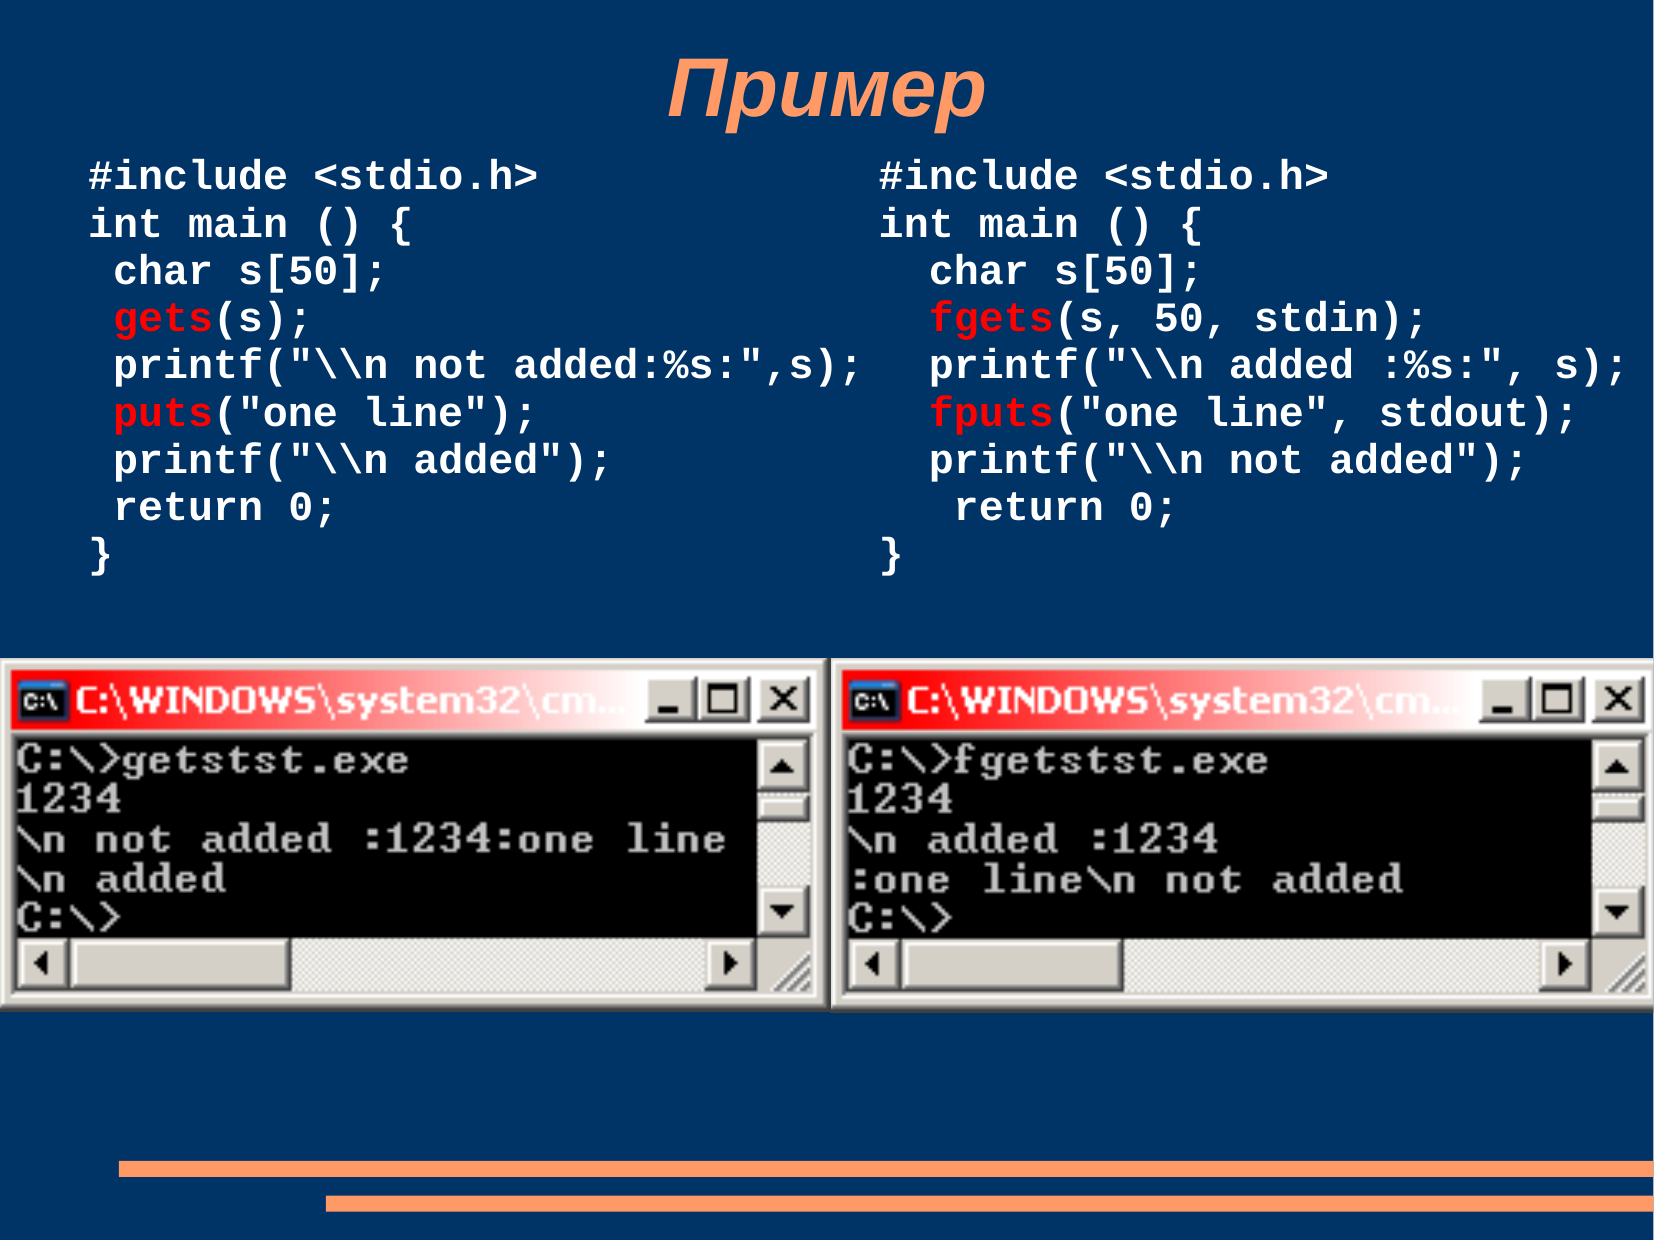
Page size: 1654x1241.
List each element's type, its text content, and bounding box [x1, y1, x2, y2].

text_box #include <stdio.h> int main () { char s[50]; gets(s); printf("\\n not added:%s:",s); puts("one line"); printf("\\n added"); return 0; } [73, 147, 863, 641]
text_box #include <stdio.h> int main () { char s[50]; fgets(s, 50, stdin); printf("\\n added :%s:", s); fputs("one line", stdout); printf("\\n not added"); return 0; } [863, 147, 1644, 658]
picture [0, 658, 1654, 1013]
title Пример [121, 5, 1534, 147]
